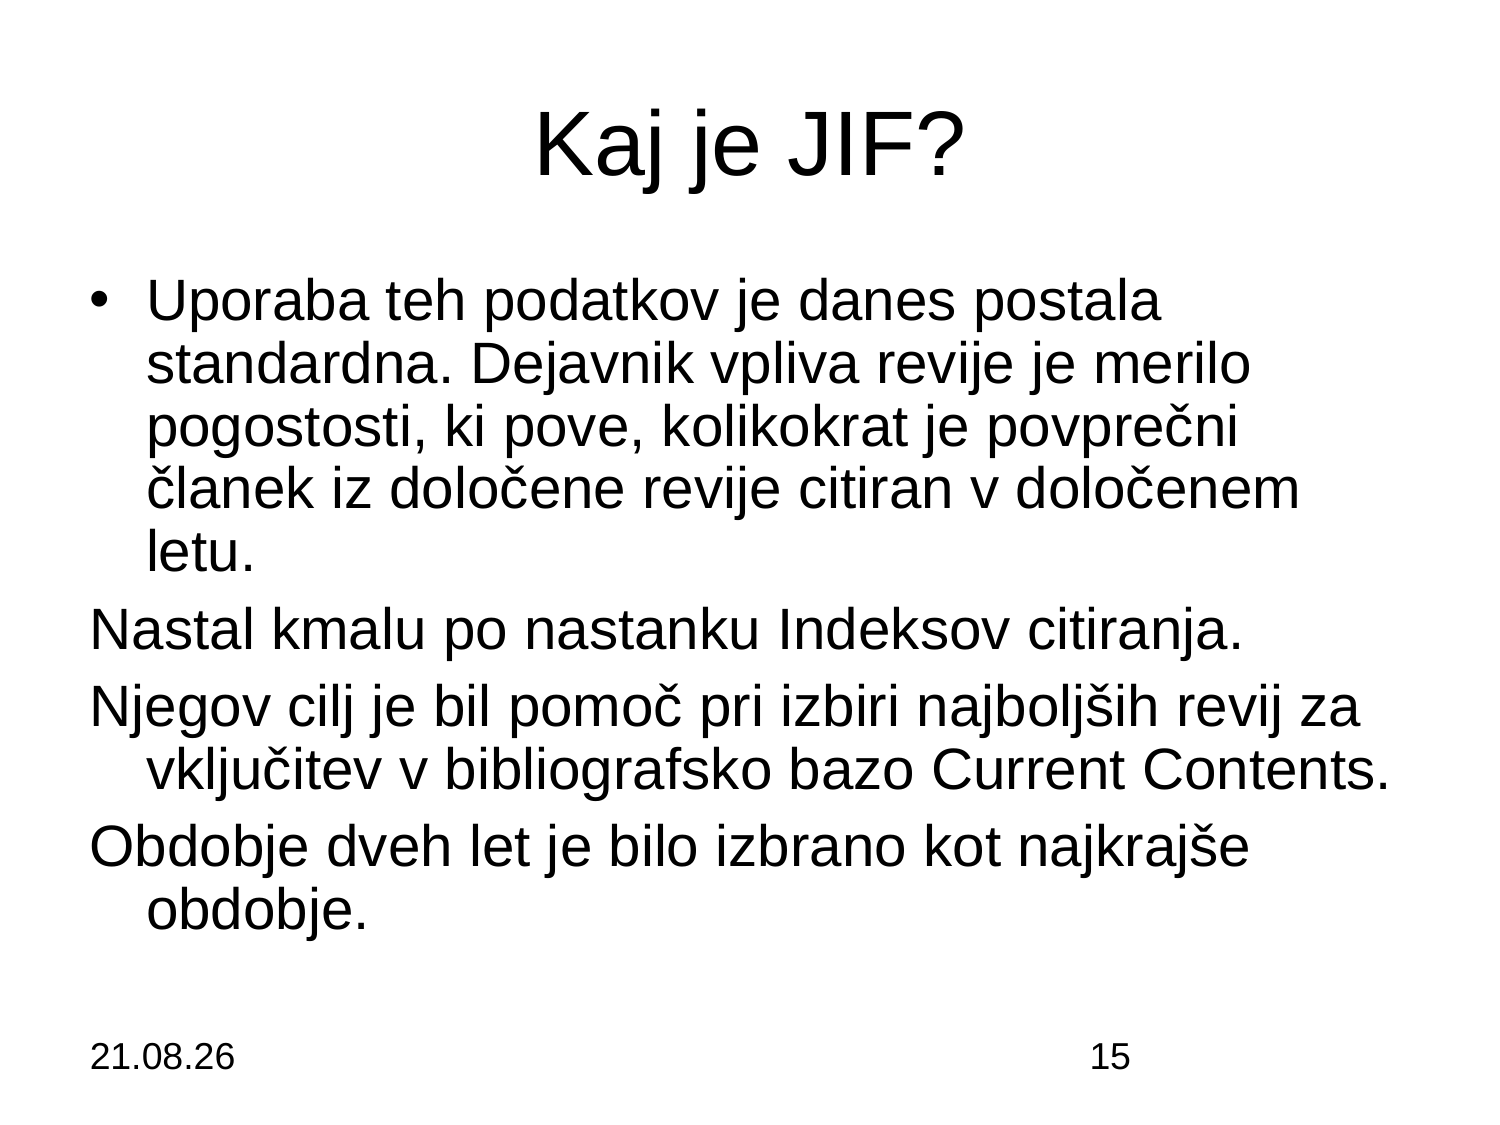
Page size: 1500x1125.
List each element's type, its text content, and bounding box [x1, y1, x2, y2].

title Kaj je JIF? [75, 45, 1426, 233]
list Uporaba teh podatkov je danes postala standardna. Dejavnik vpliva revije je merilo pogostosti, ki pove, kolikokrat je povprečni članek iz določene revije citiran v določenem letu. Nastal kmalu po nastanku Indeksov citiranja. Njegov cilj je bil pomoč pri izbiri najboljših revij za vključitev v bibliografsko bazo Current Contents. Obdobje dveh let je bilo izbrano kot najkrajše obdobje. [75, 262, 1426, 1006]
